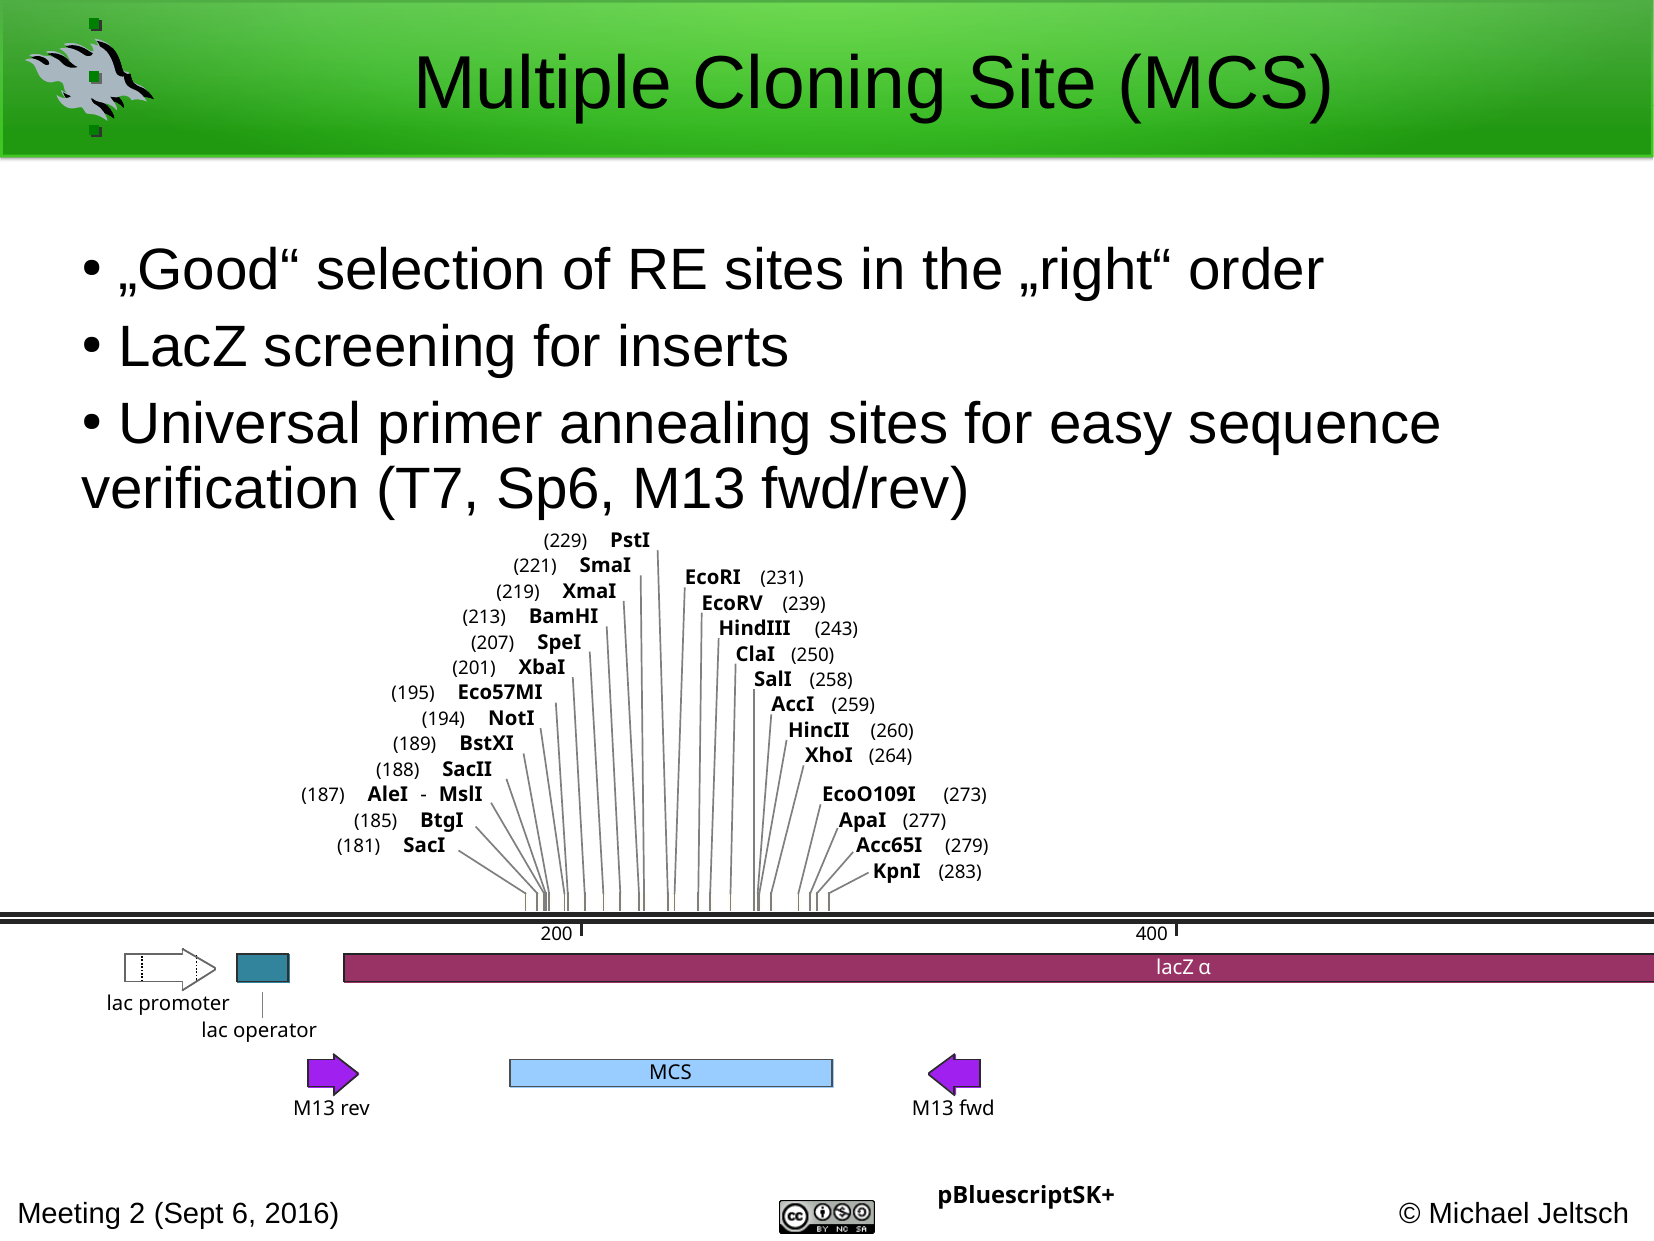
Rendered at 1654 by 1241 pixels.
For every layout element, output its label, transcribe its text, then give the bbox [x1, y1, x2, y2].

subtitle „Good“ selection of RE sites in the „right“ order LacZ screening for inserts Universal primer annealing sites for easy sequence verification (T7, Sp6, M13 fwd/rev) [81, 213, 1617, 532]
title Multiple Cloning Site (MCS) [259, 11, 1489, 154]
picture [0, 532, 1654, 1234]
